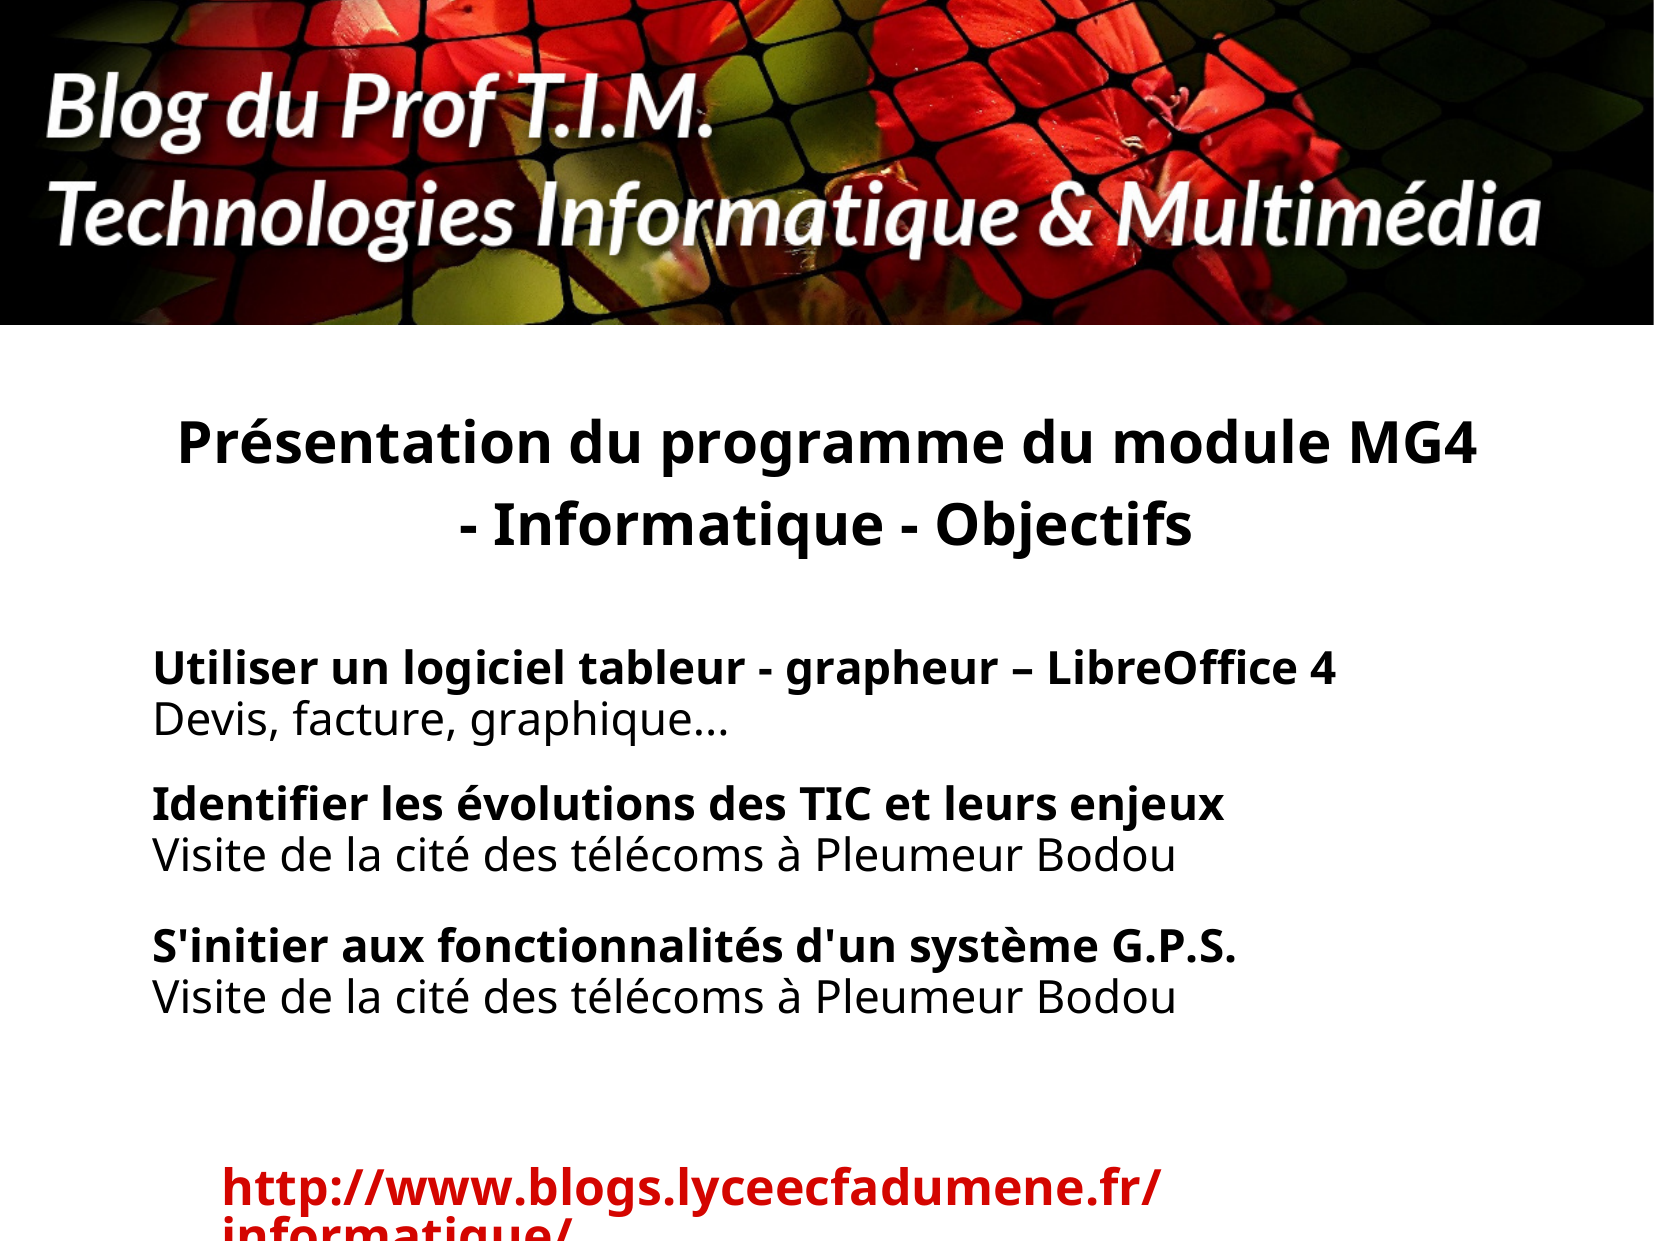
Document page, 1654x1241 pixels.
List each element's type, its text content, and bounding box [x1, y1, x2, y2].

text_box S'initier aux fonctionnalités d'un système G.P.S. Visite de la cité des télécoms à Pleumeur Bodou [152, 921, 1347, 1024]
text_box Identifier les évolutions des TIC et leurs enjeux Visite de la cité des télécoms à Pleumeur Bodou [152, 779, 1347, 882]
picture [0, 0, 1654, 325]
text_box Utiliser un logiciel tableur - grapheur – LibreOffice 4 Devis, facture, graphique... [152, 643, 1347, 746]
text_box Présentation du programme du module MG4 - Informatique - Objectifs [39, 392, 1615, 557]
